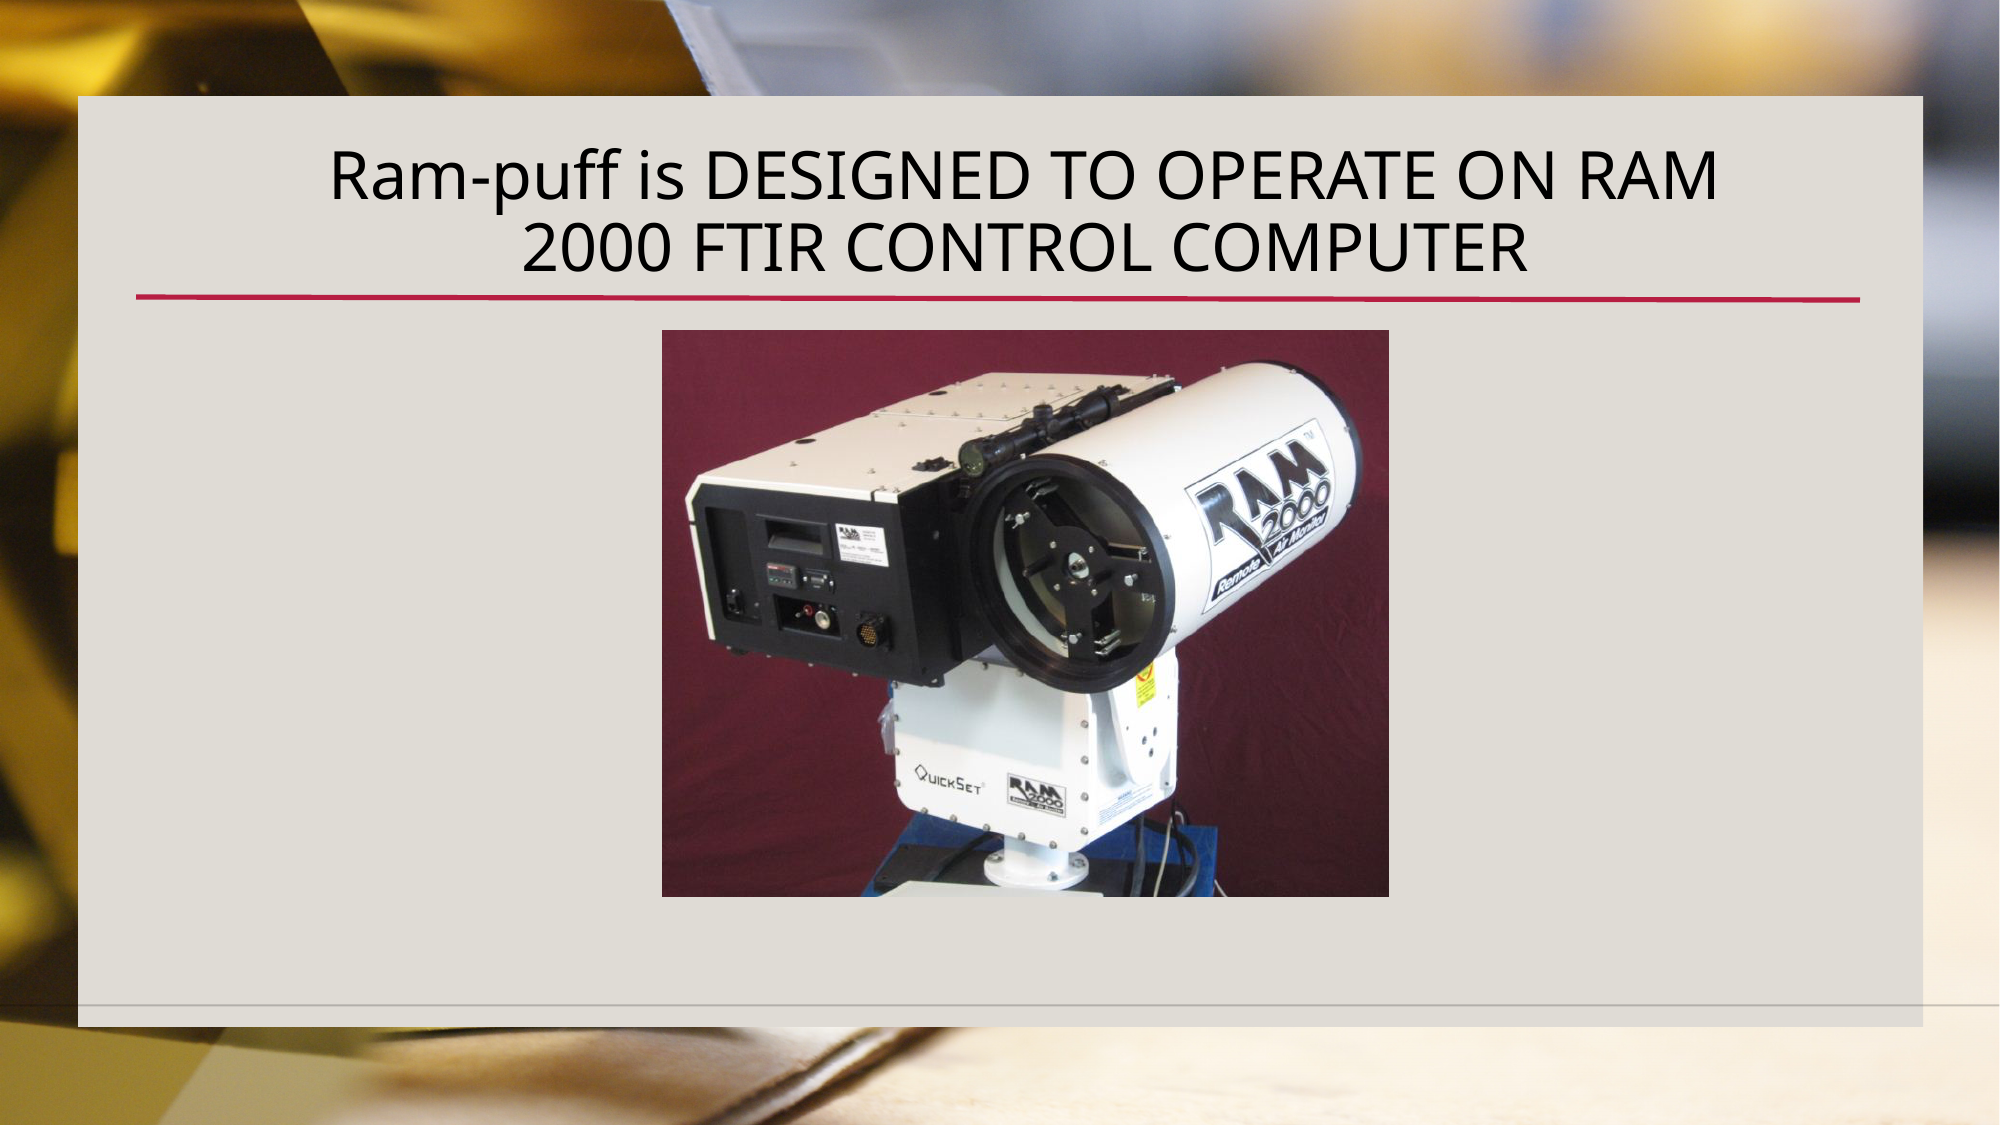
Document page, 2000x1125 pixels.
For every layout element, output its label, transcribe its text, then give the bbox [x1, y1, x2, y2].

picture [0, 0, 2000, 1125]
title Ram-puff is DESIGNED TO OPERATE ON RAM 2000 FTIR CONTROL COMPUTER [237, 134, 1813, 307]
